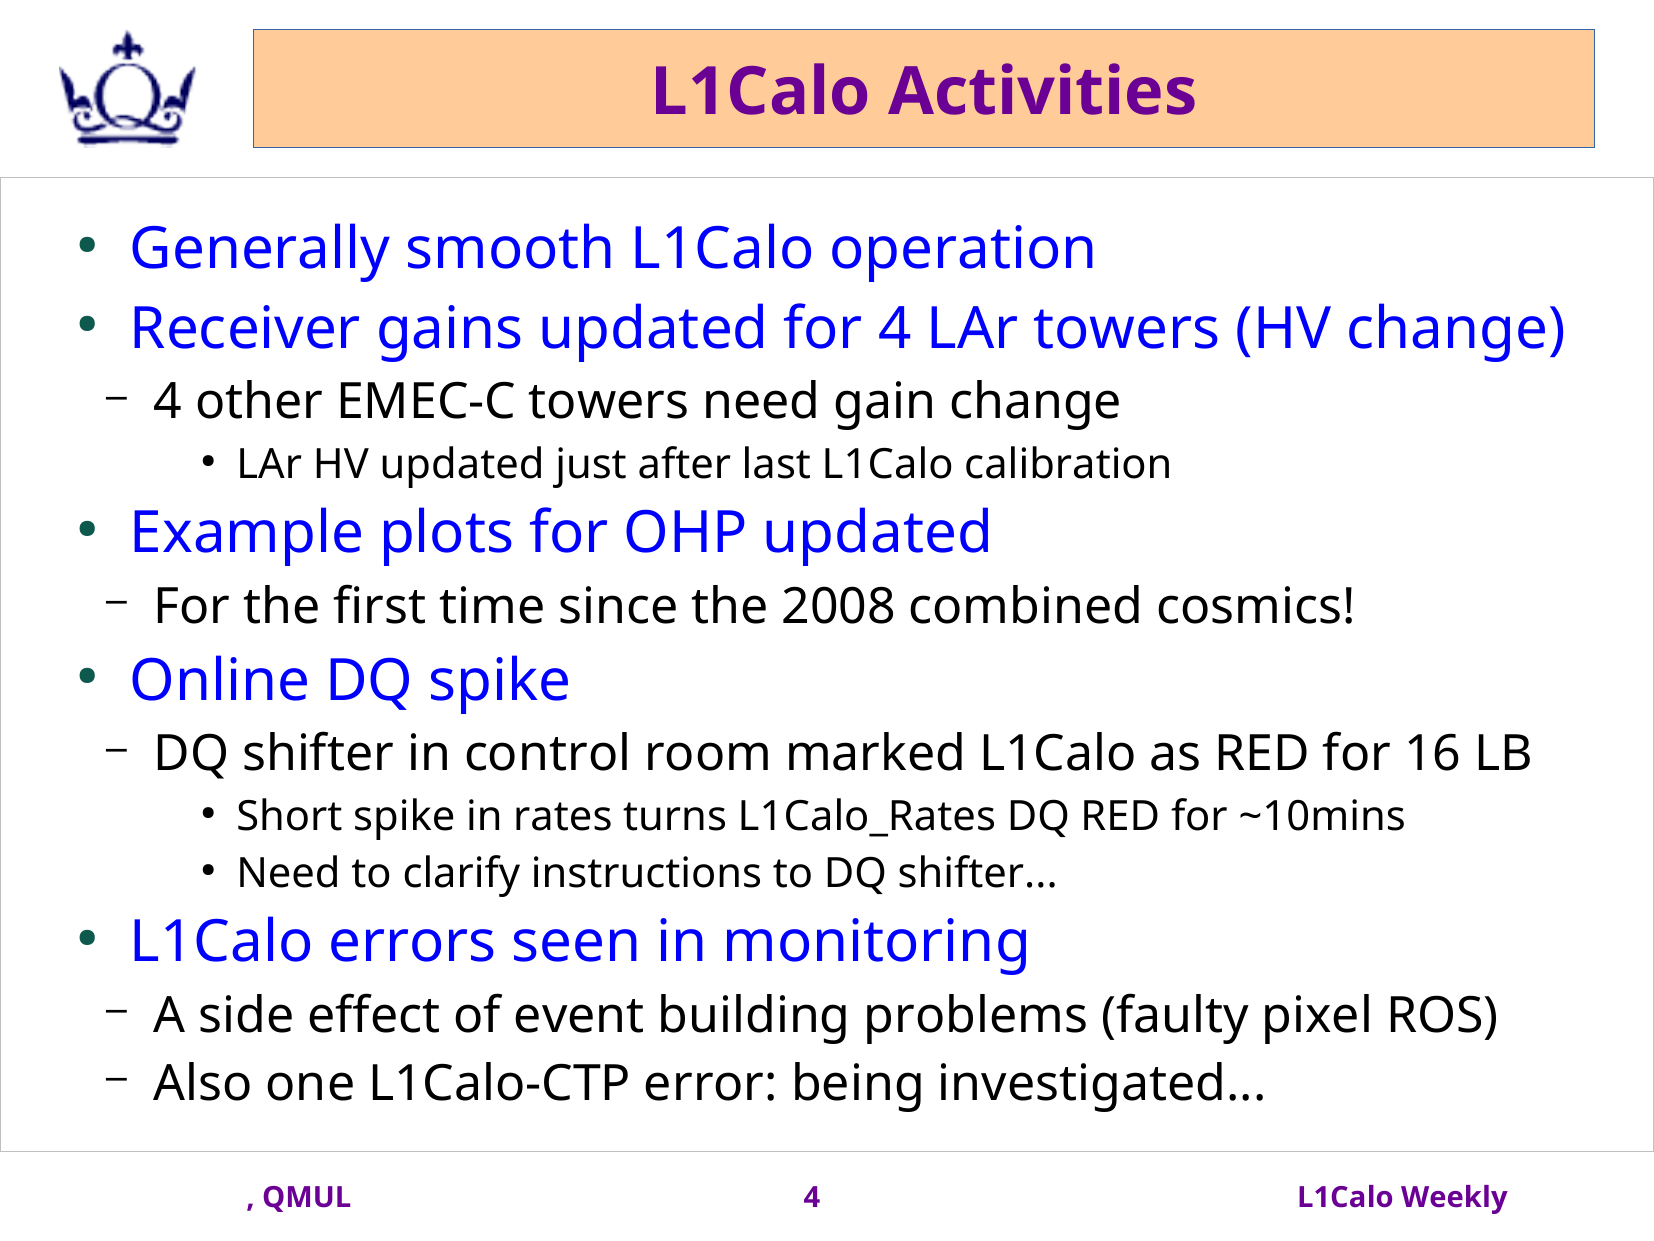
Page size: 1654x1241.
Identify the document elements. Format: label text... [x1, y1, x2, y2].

title L1Calo Activities [253, 29, 1595, 148]
picture [59, 29, 200, 148]
list Generally smooth L1Calo operation Receiver gains updated for 4 LAr towers (HV change) 4 other EMEC-C towers need gain change LAr HV updated just after last L1Calo calibration Example plots for OHP updated For the first time since the 2008 combined cosmics! Online DQ spike DQ shifter in control room marked L1Calo as RED for 16 LB Short spike in rates turns L1Calo_Rates DQ RED for ~10mins Need to clarify instructions to DQ shifter... L1Calo errors seen in monitoring A side effect of event building problems (faulty pixel ROS) Also one L1Calo-CTP error: being investigated... [59, 206, 1654, 1136]
